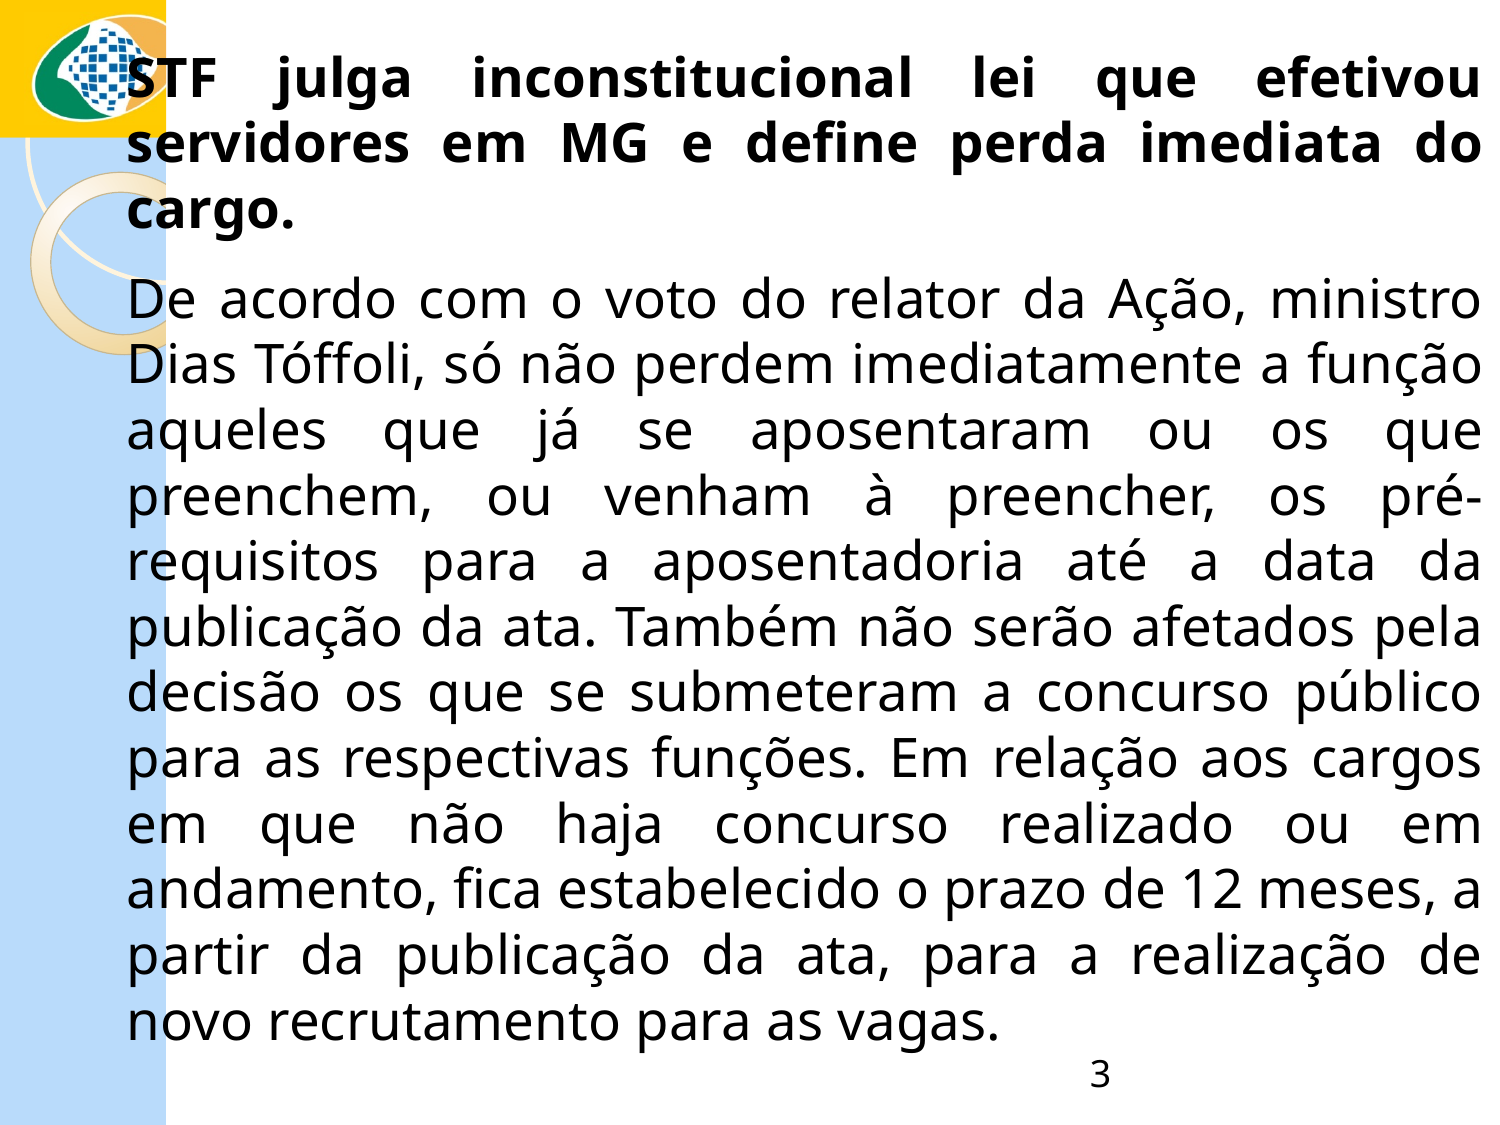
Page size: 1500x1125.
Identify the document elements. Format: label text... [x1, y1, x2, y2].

slide_number <número> [1074, 1042, 1425, 1103]
picture [24, 12, 112, 125]
title [76, 0, 1500, 102]
list STF julga inconstitucional lei que efetivou servidores em MG e define perda imediata do cargo. De acordo com o voto do relator da Ação, ministro Dias Tóffoli, só não perdem imediatamente a função aqueles que já se aposentaram ou os que preenchem, ou venham à preencher, os pré-requisitos para a aposentadoria até a data da publicação da ata. Também não serão afetados pela decisão os que se submeteram a concurso público para as respectivas funções. Em relação aos cargos em que não haja concurso realizado ou em andamento, fica estabelecido o prazo de 12 meses, a partir da publicação da ata, para a realização de novo recrutamento para as vagas. [112, 35, 1500, 1070]
